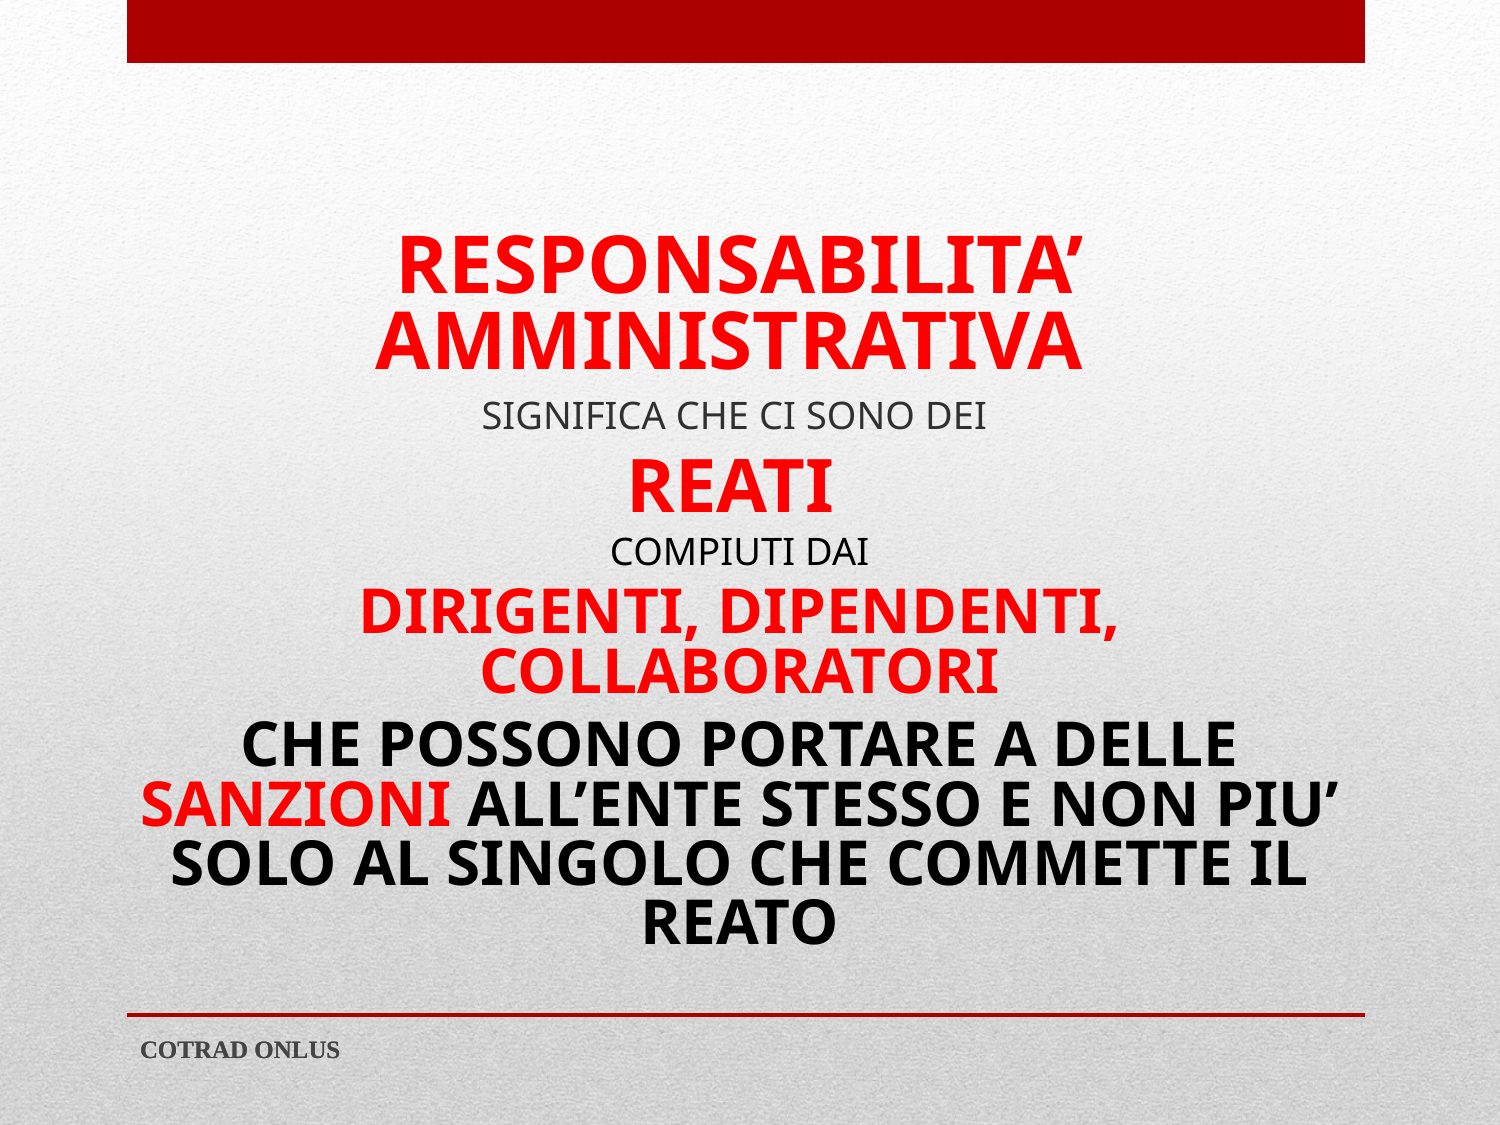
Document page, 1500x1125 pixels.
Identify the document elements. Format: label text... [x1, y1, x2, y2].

list RESPONSABILITA’ AMMINISTRATIVA SIGNIFICA CHE CI SONO DEI REATI COMPIUTI DAI DIRIGENTI, DIPENDENTI, COLLABORATORI CHE POSSONO PORTARE A DELLE SANZIONI ALL’ENTE STESSO E NON PIU’ SOLO AL SINGOLO CHE COMMETTE IL REATO [125, 112, 1400, 965]
text_box COTRAD ONLUS [125, 1018, 925, 1079]
